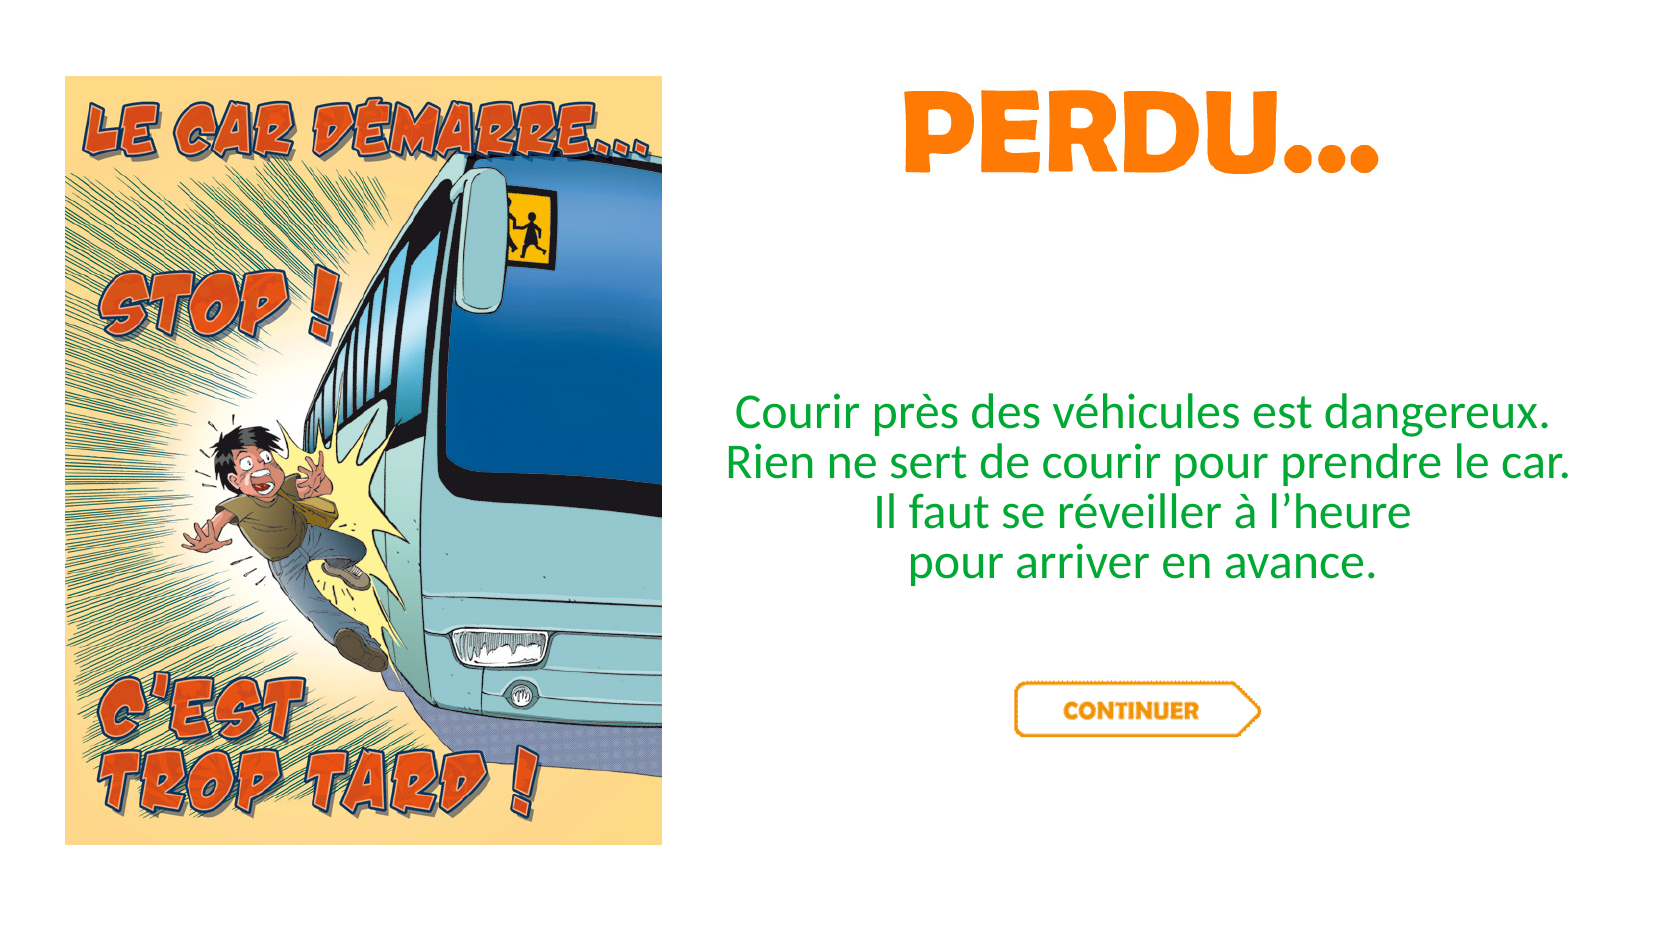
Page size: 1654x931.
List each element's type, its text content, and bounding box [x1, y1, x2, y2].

picture [874, 41, 1419, 207]
picture [65, 76, 662, 845]
picture [1013, 679, 1264, 740]
text_box Courir près des véhicules est dangereux. Rien ne sert de courir pour prendre le car. Il faut se réveiller à l’heure pour arriver en avance. [685, 383, 1601, 621]
